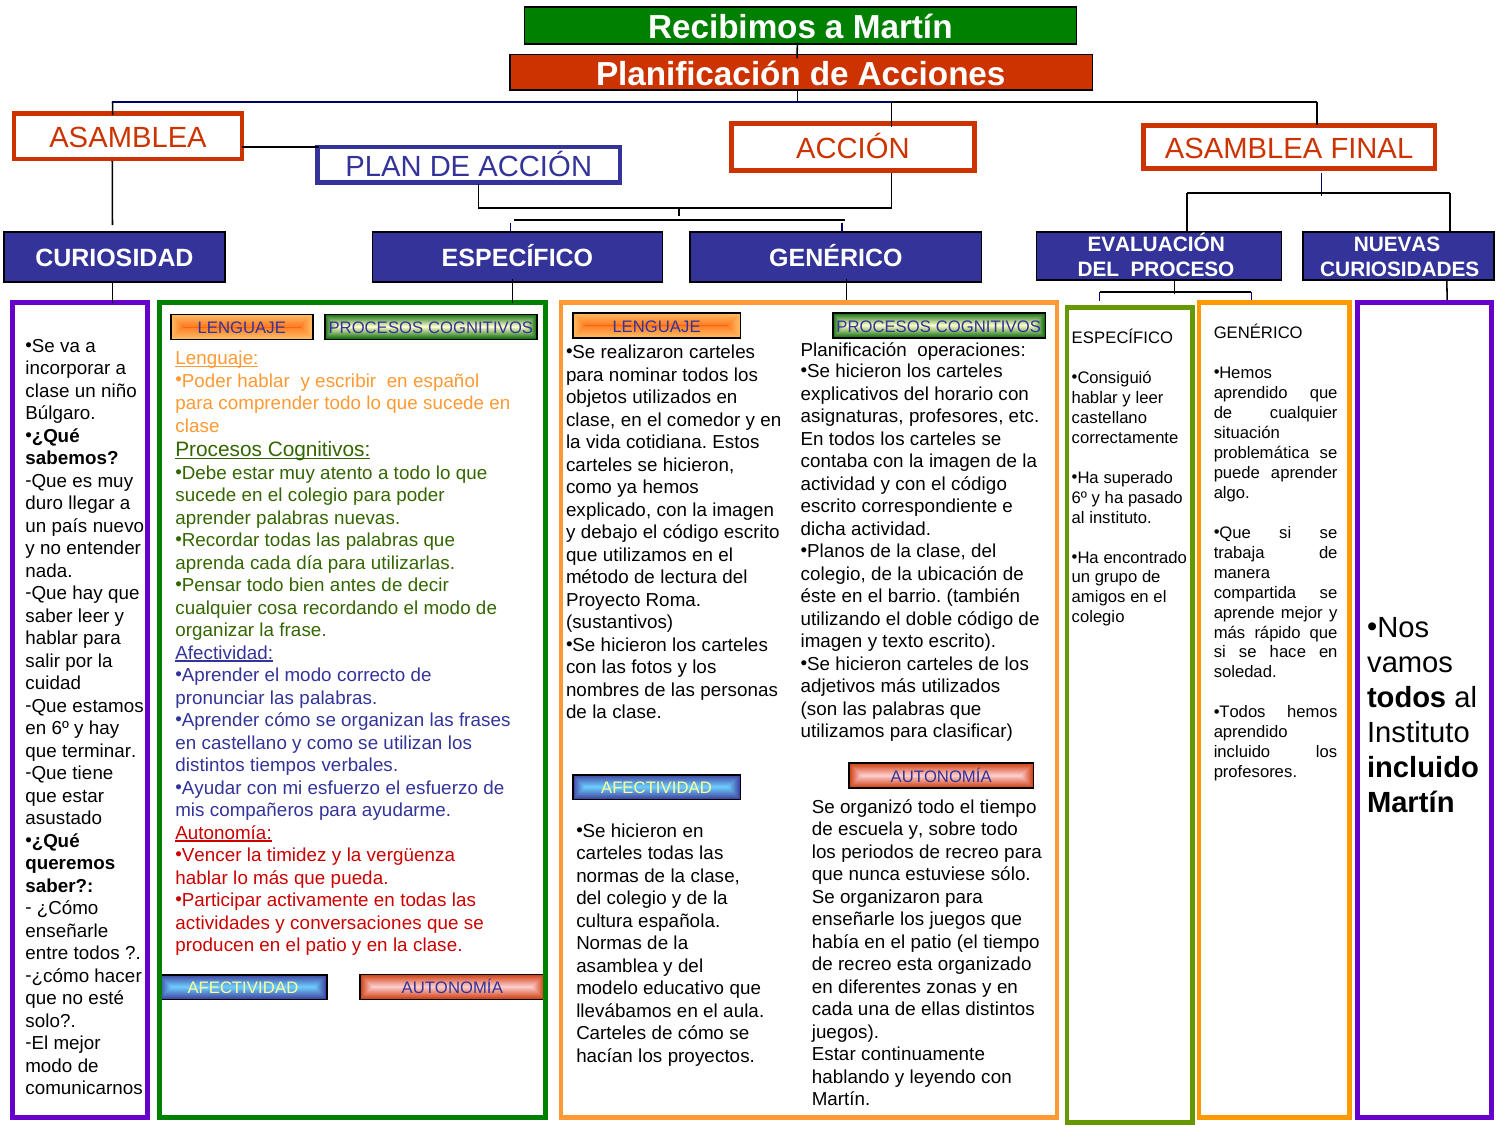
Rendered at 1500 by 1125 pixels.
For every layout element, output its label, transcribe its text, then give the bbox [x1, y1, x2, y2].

text_box AUTONOMÍA [849, 763, 1034, 789]
text_box Se hicieron en carteles todas las normas de la clase, del colegio y de la cultura española. Normas de la asamblea y del modelo educativo que llevábamos en el aula. Carteles de cómo se hacían los proyectos. [563, 810, 786, 1107]
text_box ACCIÓN [731, 123, 975, 171]
text_box GENÉRICO [690, 231, 982, 282]
text_box Se realizaron carteles para nominar todos los objetos utilizados en clase, en el comedor y en la vida cotidiana. Estos carteles se hicieron, como ya hemos explicado, con la imagen y debajo el código escrito que utilizamos en el método de lectura del Proyecto Roma. (sustantivos) Se hicieron los carteles con las fotos y los nombres de las personas de la clase. [563, 332, 798, 763]
text_box PROCESOS COGNITIVOS [832, 312, 1046, 339]
text_box LENGUAJE [171, 314, 313, 338]
text_box PLAN DE ACCIÓN [317, 147, 621, 183]
text_box ESPECÍFICO [372, 231, 663, 282]
text_box Planificación operaciones: Se hicieron los carteles explicativos del horario con asignaturas, profesores, etc. En todos los carteles se contaba con la imagen de la actividad y con el código escrito correspondiente e dicha actividad. Planos de la clase, del colegio, de la ubicación de éste en el barrio. (también utilizando el doble código de imagen y texto escrito). Se hicieron carteles de los adjetivos más utilizados (son las palabras que utilizamos para clasificar) [785, 338, 1055, 775]
text_box PROCESOS COGNITIVOS [324, 314, 538, 340]
text_box AUTONOMÍA [360, 974, 543, 1000]
text_box ESPECÍFICO Consiguió hablar y leer castellano correctamente Ha superado 6º y ha pasado al instituto. Ha encontrado un grupo de amigos en el colegio [1059, 319, 1197, 635]
text_box GENÉRICO Hemos aprendido que de cualquier situación problemática se puede aprender algo. Que si se trabaja de manera compartida se aprende mejor y más rápido que si se hace en soledad. Todos hemos aprendido incluido los profesores. [1198, 314, 1353, 789]
text_box ASAMBLEA FINAL [1143, 125, 1436, 169]
text_box AFECTIVIDAD [163, 974, 327, 1000]
text_box Planificación de Acciones [509, 54, 1093, 91]
text_box AFECTIVIDAD [572, 774, 741, 800]
text_box Se organizó todo el tiempo de escuela y, sobre todo los periodos de recreo para que nunca estuviese sólo. Se organizaron para enseñarle los juegos que había en el patio (el tiempo de recreo esta organizado en diferentes zonas y en cada una de ellas distintos juegos). Estar continuamente hablando y leyendo con Martín. [797, 786, 1055, 1115]
text_box Lenguaje: Poder hablar y escribir en español para comprender todo lo que sucede en clase Procesos Cognitivos: Debe estar muy atento a todo lo que sucede en el colegio para poder aprender palabras nuevas. Recordar todas las palabras que aprenda cada día para utilizarlas. Pensar todo bien antes de decir cualquier cosa recordando el modo de organizar la frase. Afectividad: Aprender el modo correcto de pronunciar las palabras. Aprender cómo se organizan las frases en castellano y como se utilizan los distintos tiempos verbales. Ayudar con mi esfuerzo el esfuerzo de mis compañeros para ayudarme. Autonomía: Vencer la timidez y la vergüenza hablar lo más que pueda. Participar activamente en todas las actividades y conversaciones que se producen en el patio y en la clase. [162, 338, 526, 964]
text_box Recibimos a Martín [524, 7, 1077, 44]
text_box EVALUACIÓN DEL PROCESO [1036, 231, 1282, 281]
text_box CURIOSIDAD [4, 231, 225, 282]
text_box LENGUAJE [572, 312, 741, 339]
text_box Nos vamos todos al Instituto incluido Martín [1352, 326, 1500, 942]
text_box ASAMBLEA [13, 113, 243, 160]
text_box Se va a incorporar a clase un niño Búlgaro. ¿Qué sabemos? Que es muy duro llegar a un país nuevo y no entender nada. Que hay que saber leer y hablar para salir por la cuidad Que estamos en 6º y hay que terminar. Que tiene que estar asustado ¿Qué queremos saber?: ¿Cómo enseñarle entre todos ?. ¿cómo hacer que no esté solo?. El mejor modo de comunicarnos [8, 324, 157, 1108]
text_box NUEVAS CURIOSIDADES [1303, 231, 1495, 281]
